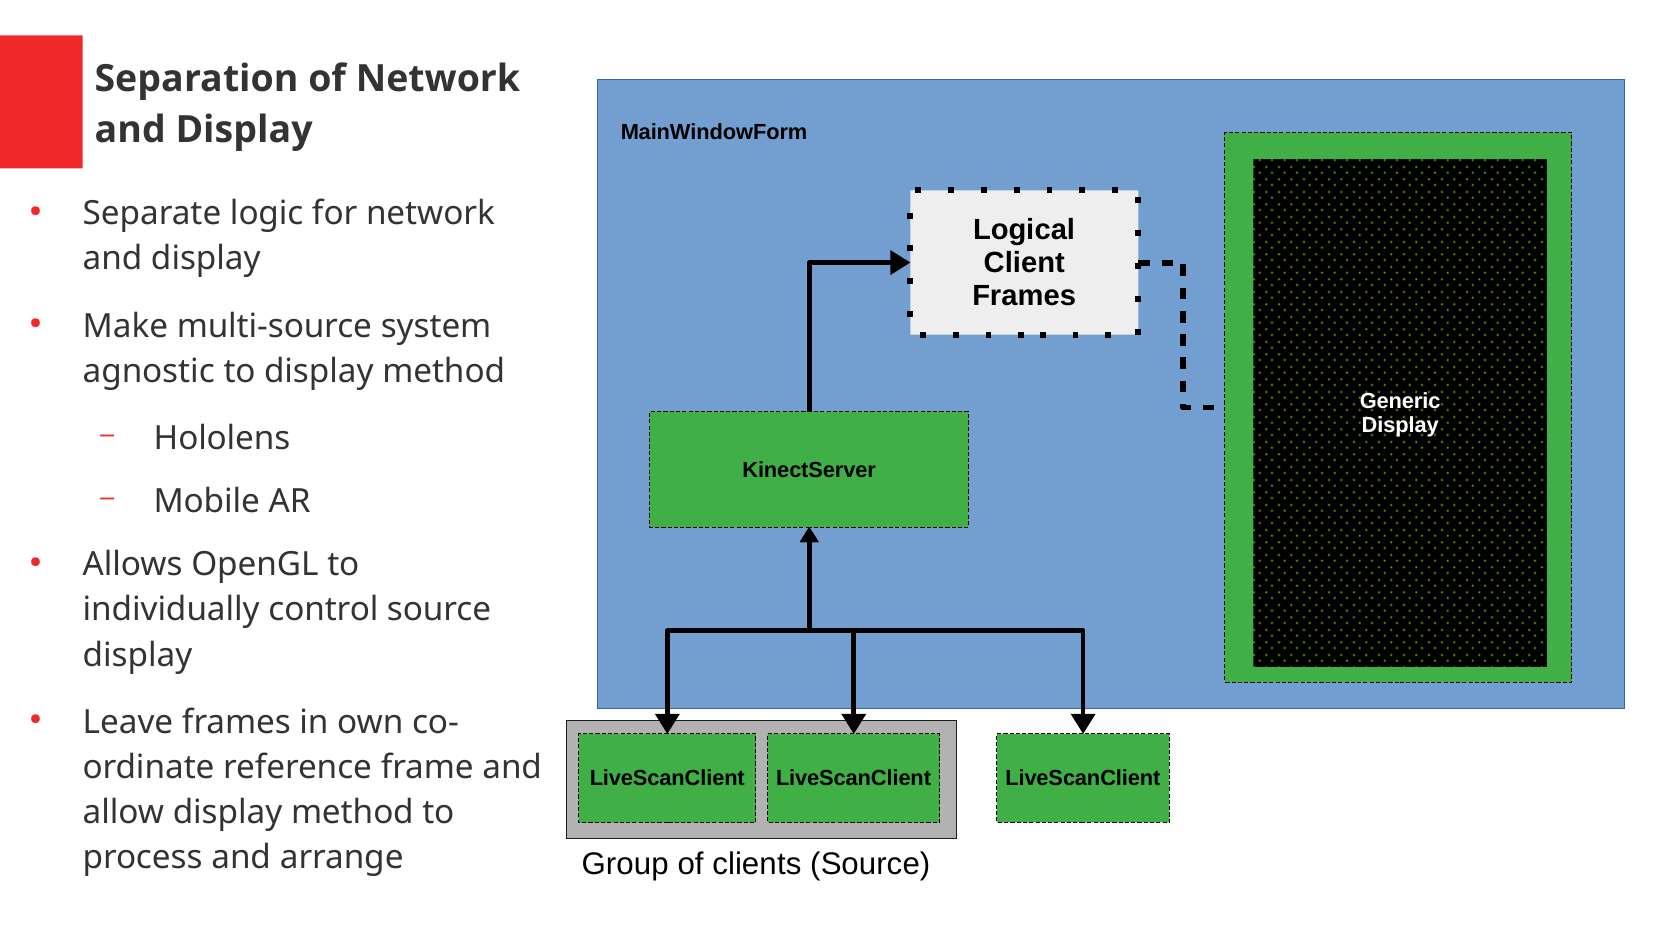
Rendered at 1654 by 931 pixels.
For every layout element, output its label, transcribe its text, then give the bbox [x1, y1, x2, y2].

text_box MainWindowForm [584, 119, 845, 169]
text_box LiveScanClient [767, 733, 940, 823]
list Separate logic for network and display Make multi-source system agnostic to display method Hololens Mobile AR Allows OpenGL to individually control source display Leave frames in own co-ordinate reference frame and allow display method to process and arrange [11, 188, 544, 745]
text_box LiveScanClient [578, 733, 756, 823]
text_box [670, 633, 851, 709]
text_box [856, 633, 1081, 709]
text_box KinectServer [649, 411, 969, 528]
text_box LiveScanClient [996, 733, 1170, 823]
text_box [597, 79, 1625, 709]
text_box Group of clients (Source) [566, 838, 947, 889]
title Separation of Network and Display [94, 35, 584, 169]
text_box Generic Display [1253, 159, 1547, 667]
text_box Logical Client Frames [910, 190, 1139, 335]
text_box [566, 720, 957, 839]
